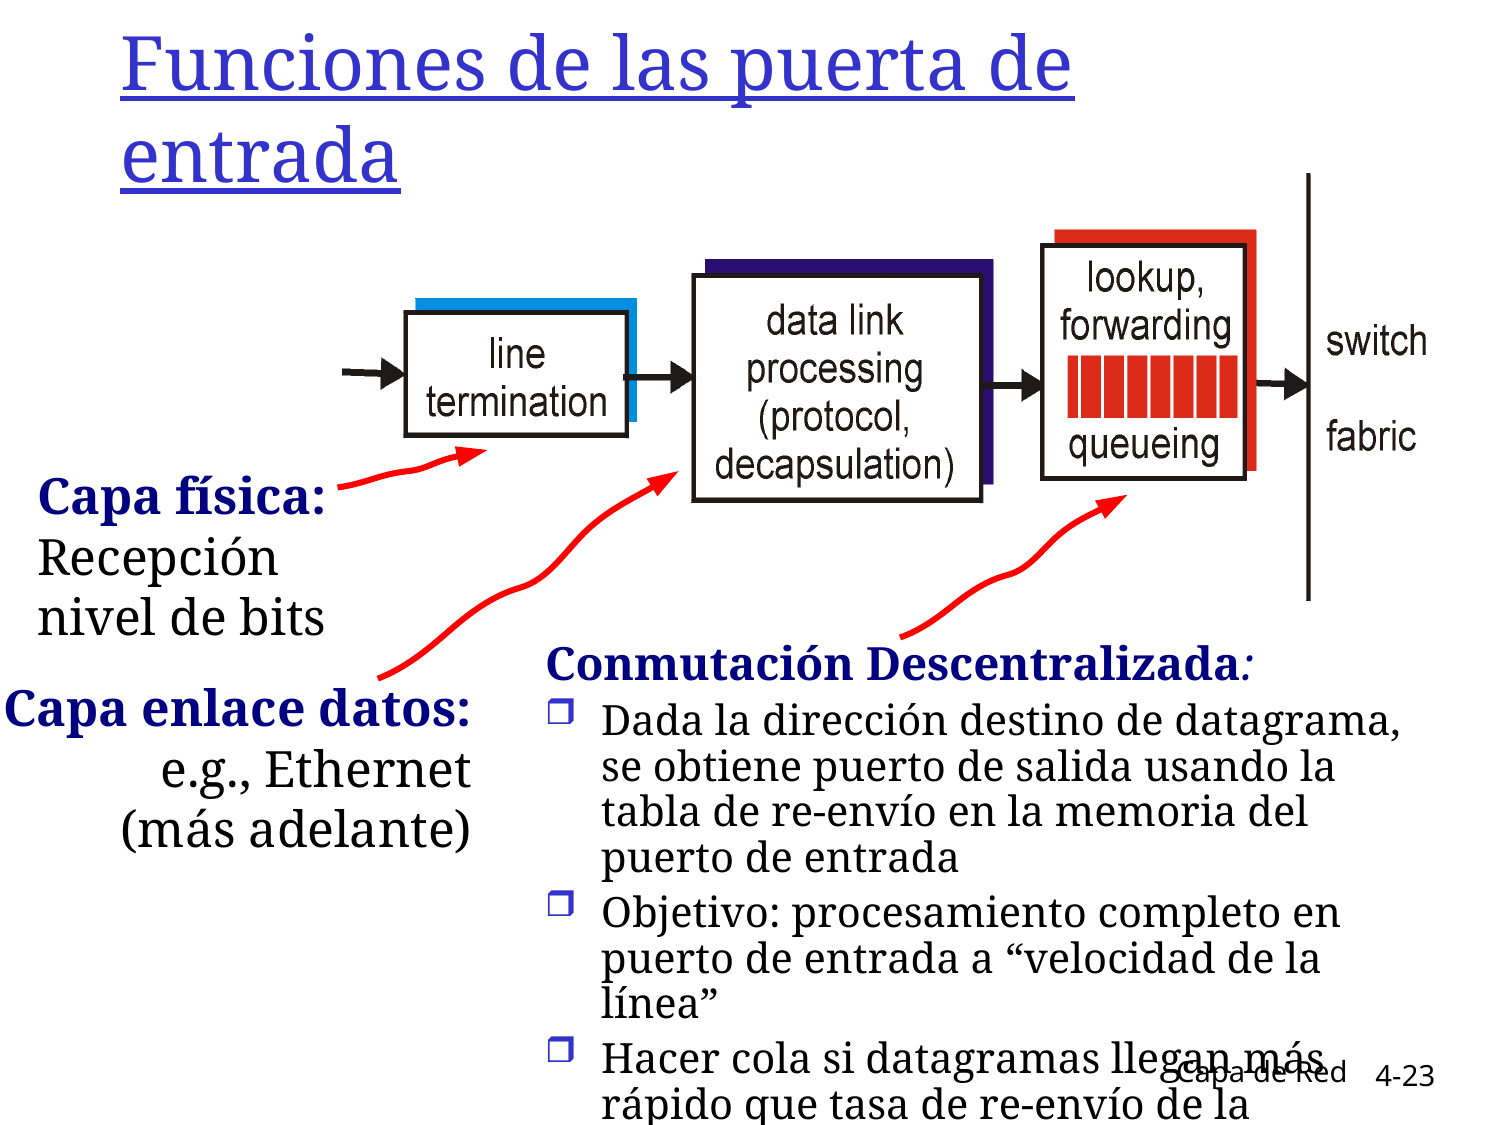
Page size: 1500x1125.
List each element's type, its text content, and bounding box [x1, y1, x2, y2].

picture [342, 173, 1426, 601]
picture [369, 173, 384, 178]
text_box Capa enlace datos: e.g., Ethernet (más adelante) [0, 676, 487, 866]
title Funciones de las puerta de entrada [105, 56, 1381, 162]
list Conmutación Descentralizada: Dada la dirección destino de datagrama, se obtiene puerto de salida usando la tabla de re-envío en la memoria del puerto de entrada Objetivo: procesamiento completo en puerto de entrada a “velocidad de la línea” Hacer cola si datagramas llegan más rápido que tasa de re-envío de la estructura de switches [530, 632, 1426, 1070]
text_box Capa física: Recepción nivel de bits [22, 463, 356, 653]
